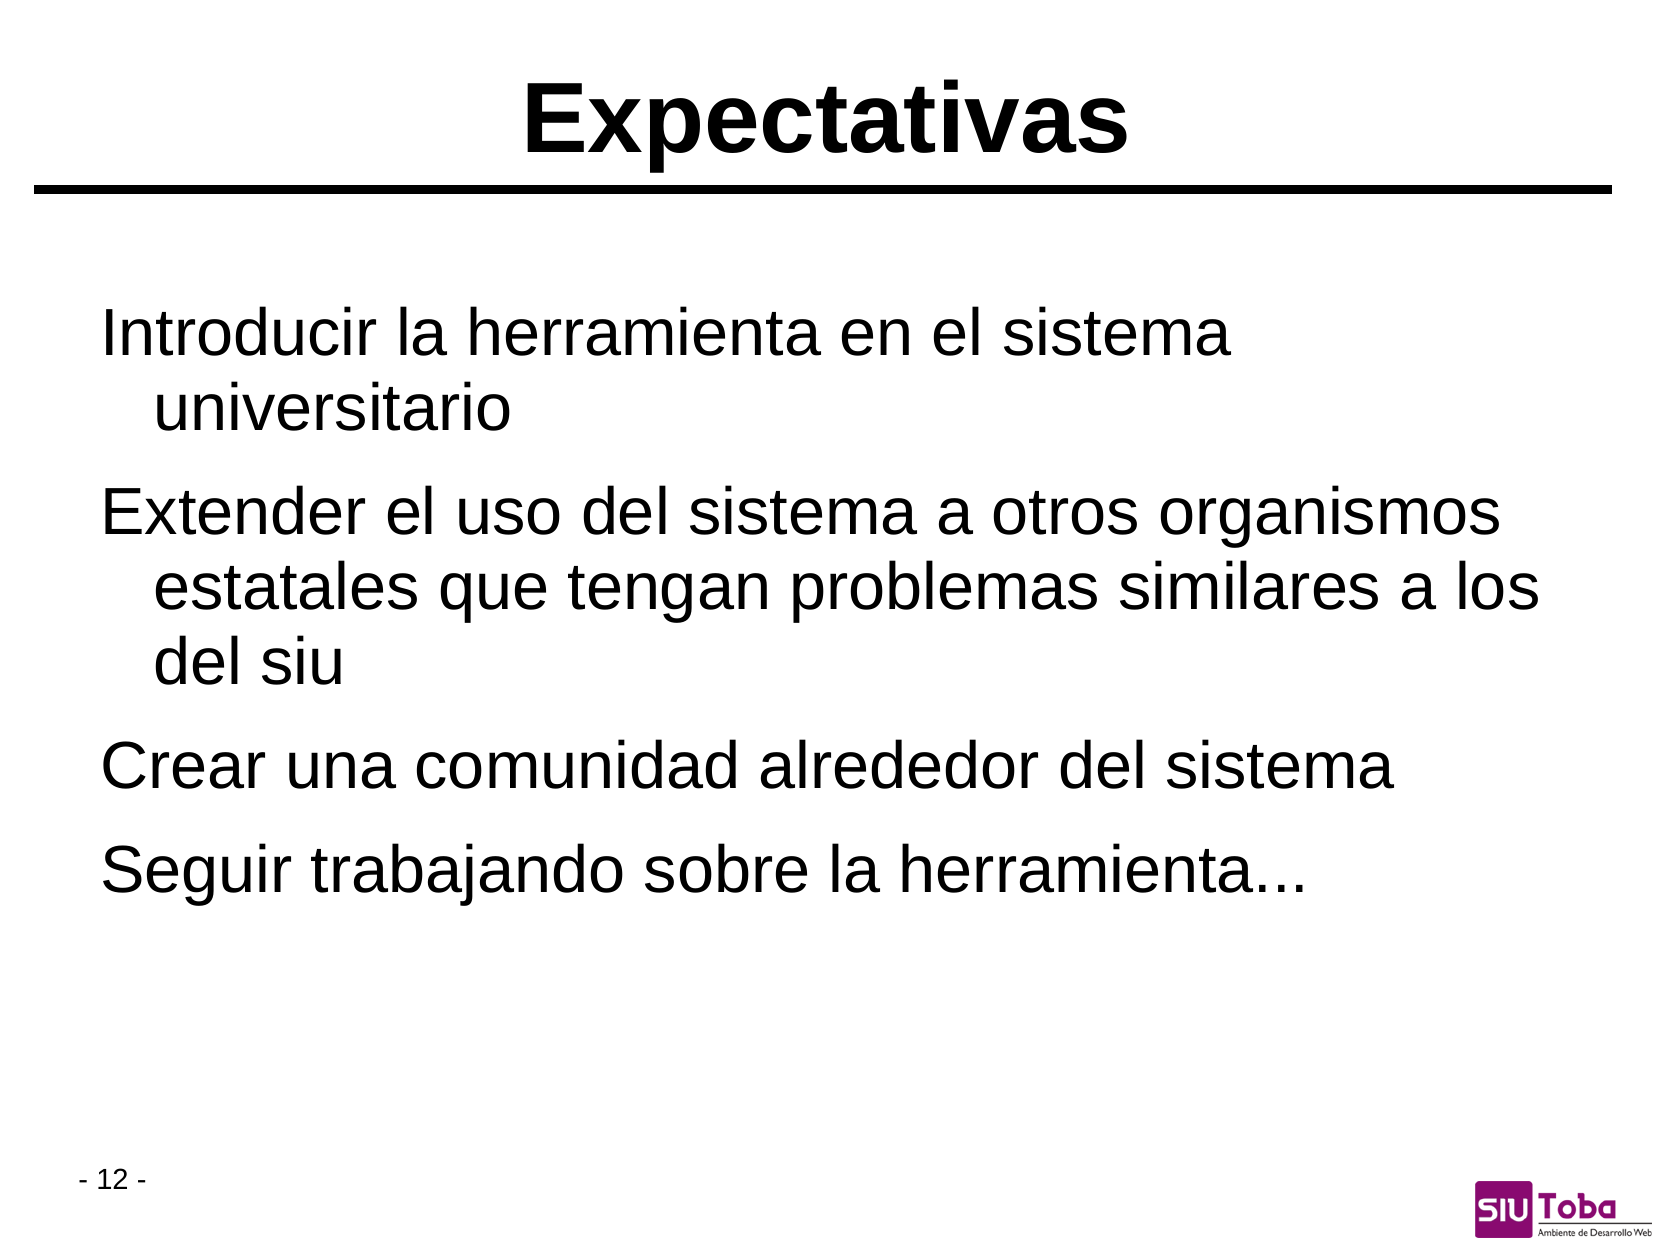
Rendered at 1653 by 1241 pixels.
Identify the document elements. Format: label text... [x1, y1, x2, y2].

picture [1475, 1181, 1652, 1238]
list Introducir la herramienta en el sistema universitario Extender el uso del sistema a otros organismos estatales que tengan problemas similares a los del siu Crear una comunidad alrededor del sistema Seguir trabajando sobre la herramienta... [82, 295, 1565, 1110]
title Expectativas [58, 47, 1594, 188]
